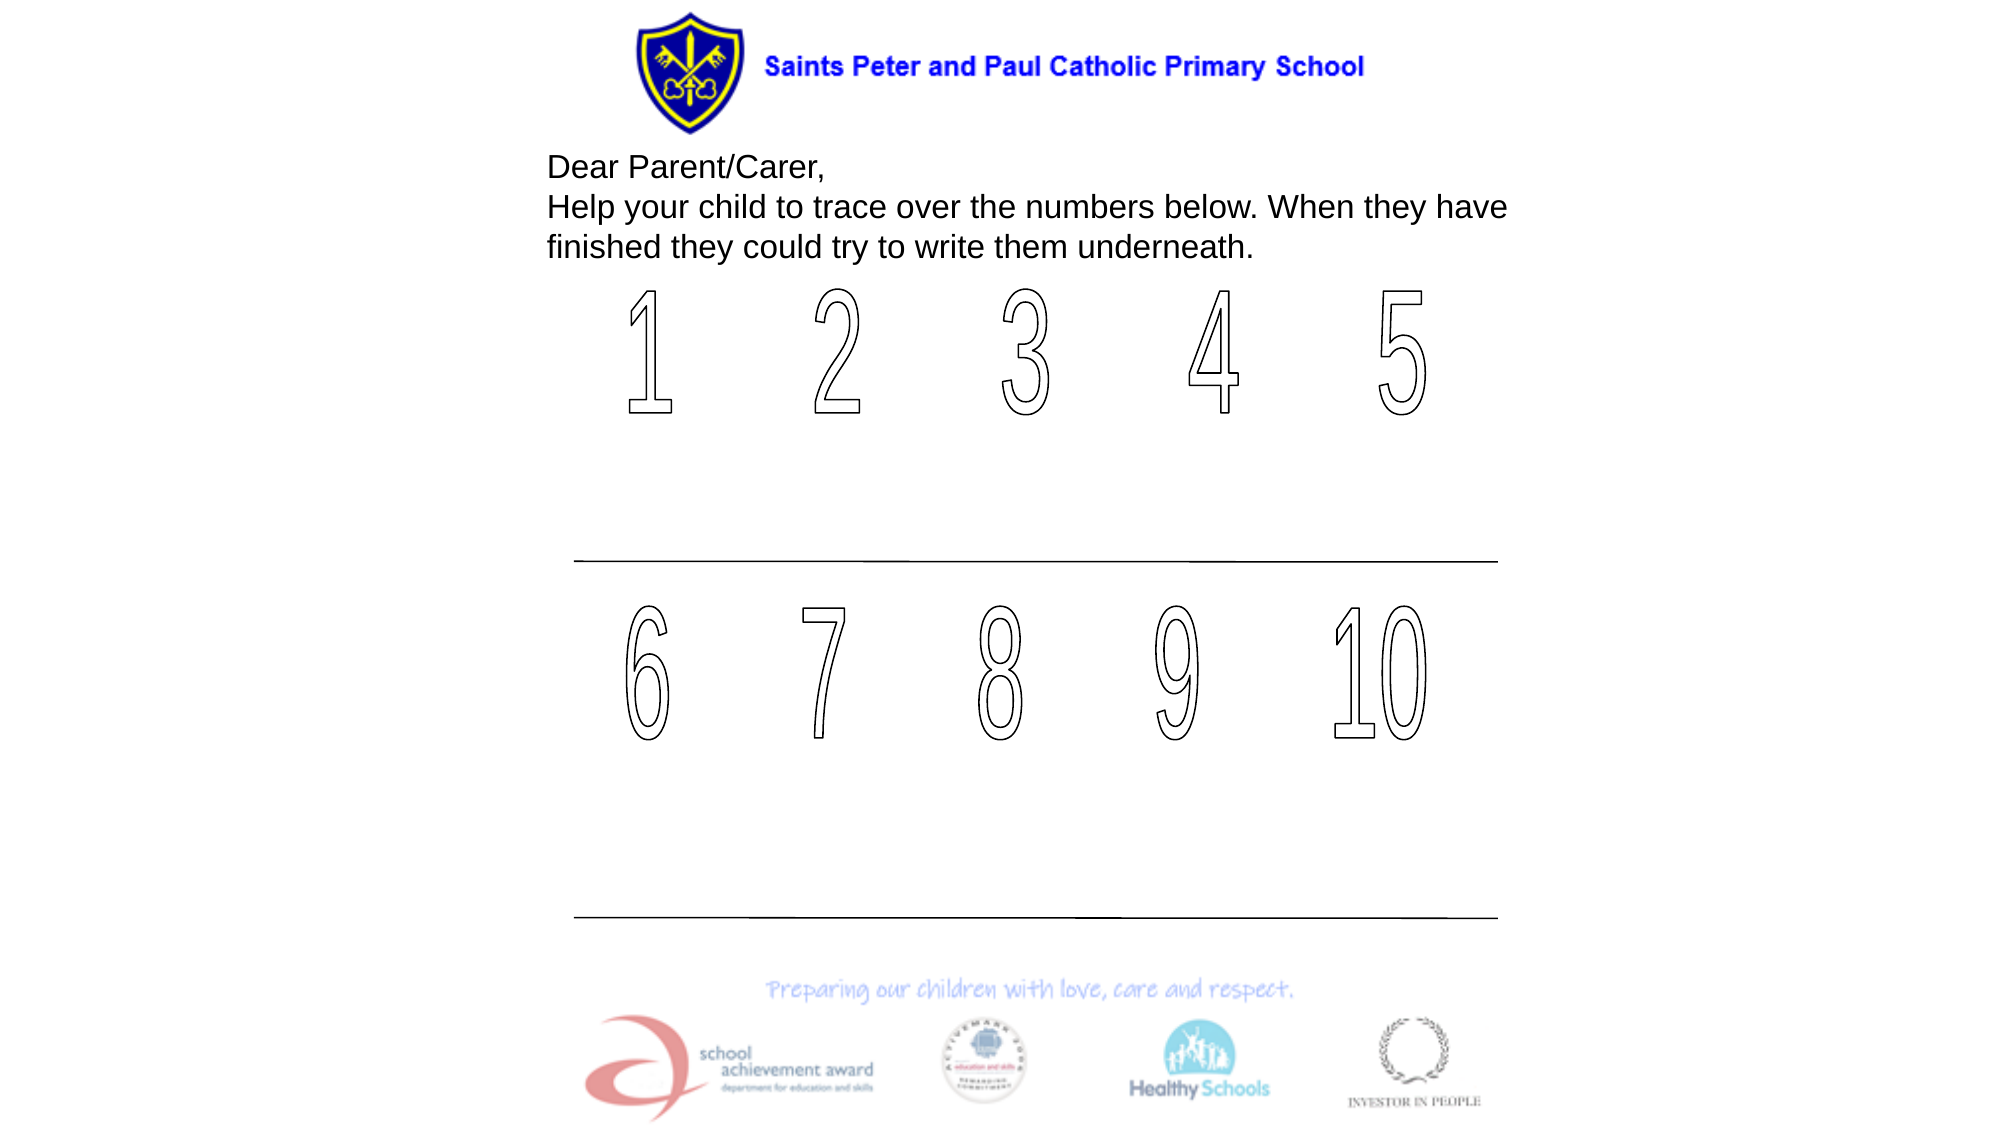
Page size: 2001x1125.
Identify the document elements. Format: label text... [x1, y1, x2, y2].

text_box 1 2 3 4 5 [1002, 289, 1049, 415]
picture [629, 0, 1374, 136]
text_box 1 2 3 4 5 [1189, 291, 1239, 413]
text_box 1 2 3 4 5 [1379, 291, 1426, 415]
text_box 6 7 8 9 10 [1382, 606, 1426, 740]
text_box 6 7 8 9 10 [978, 606, 1022, 740]
text_box 6 7 8 9 10 [1155, 606, 1198, 740]
text_box 6 7 8 9 10 [803, 608, 845, 738]
text_box 1 2 3 4 5 [815, 289, 860, 413]
text_box 6 7 8 9 10 [626, 606, 669, 740]
picture [566, 950, 1498, 1125]
text_box 6 7 8 9 10 [1335, 608, 1375, 738]
text_box 1 2 3 4 5 [629, 291, 672, 413]
text_box Dear Parent/Carer, Help your child to trace over the numbers below. When they have finished they could try to write them underneath. [532, 138, 1532, 273]
